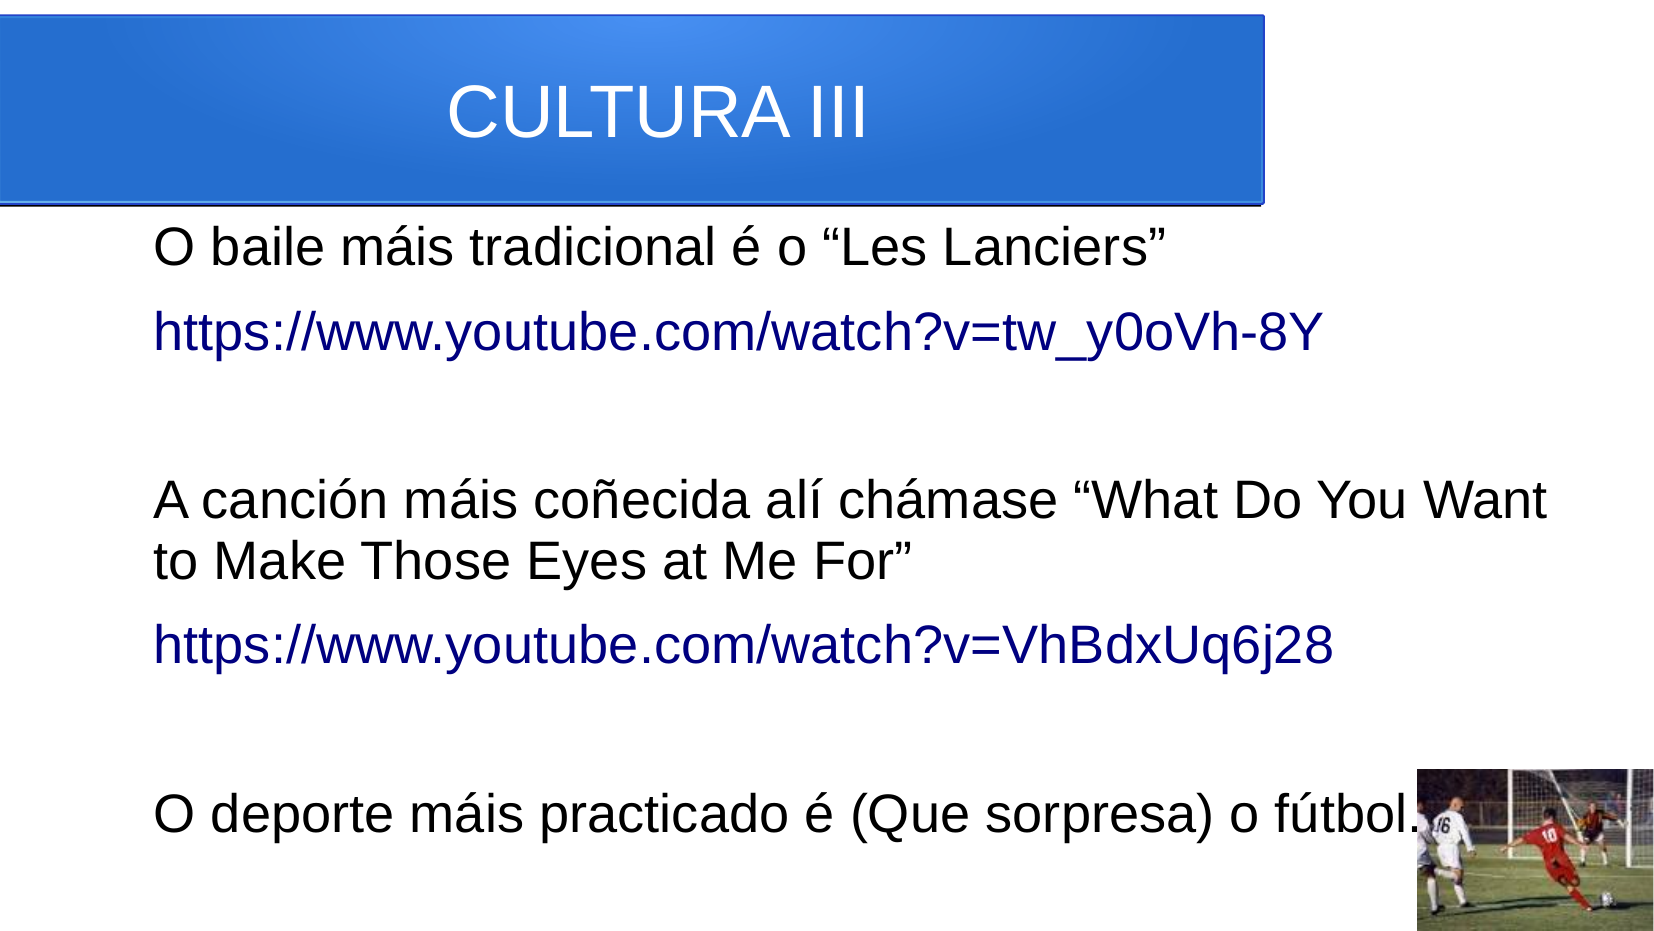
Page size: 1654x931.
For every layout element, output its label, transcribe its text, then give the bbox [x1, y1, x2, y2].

picture [1417, 769, 1654, 931]
title CULTURA III [82, 35, 1235, 189]
list O baile máis tradicional é o “Les Lanciers” https://www.youtube.com/watch?v=tw_y0oVh-8Y A canción máis coñecida alí chámase “What Do You Want to Make Those Eyes at Me For” https://www.youtube.com/watch?v=VhBdxUq6j28 O deporte máis practicado é (Que sorpresa) o fútbol. [82, 216, 1571, 910]
